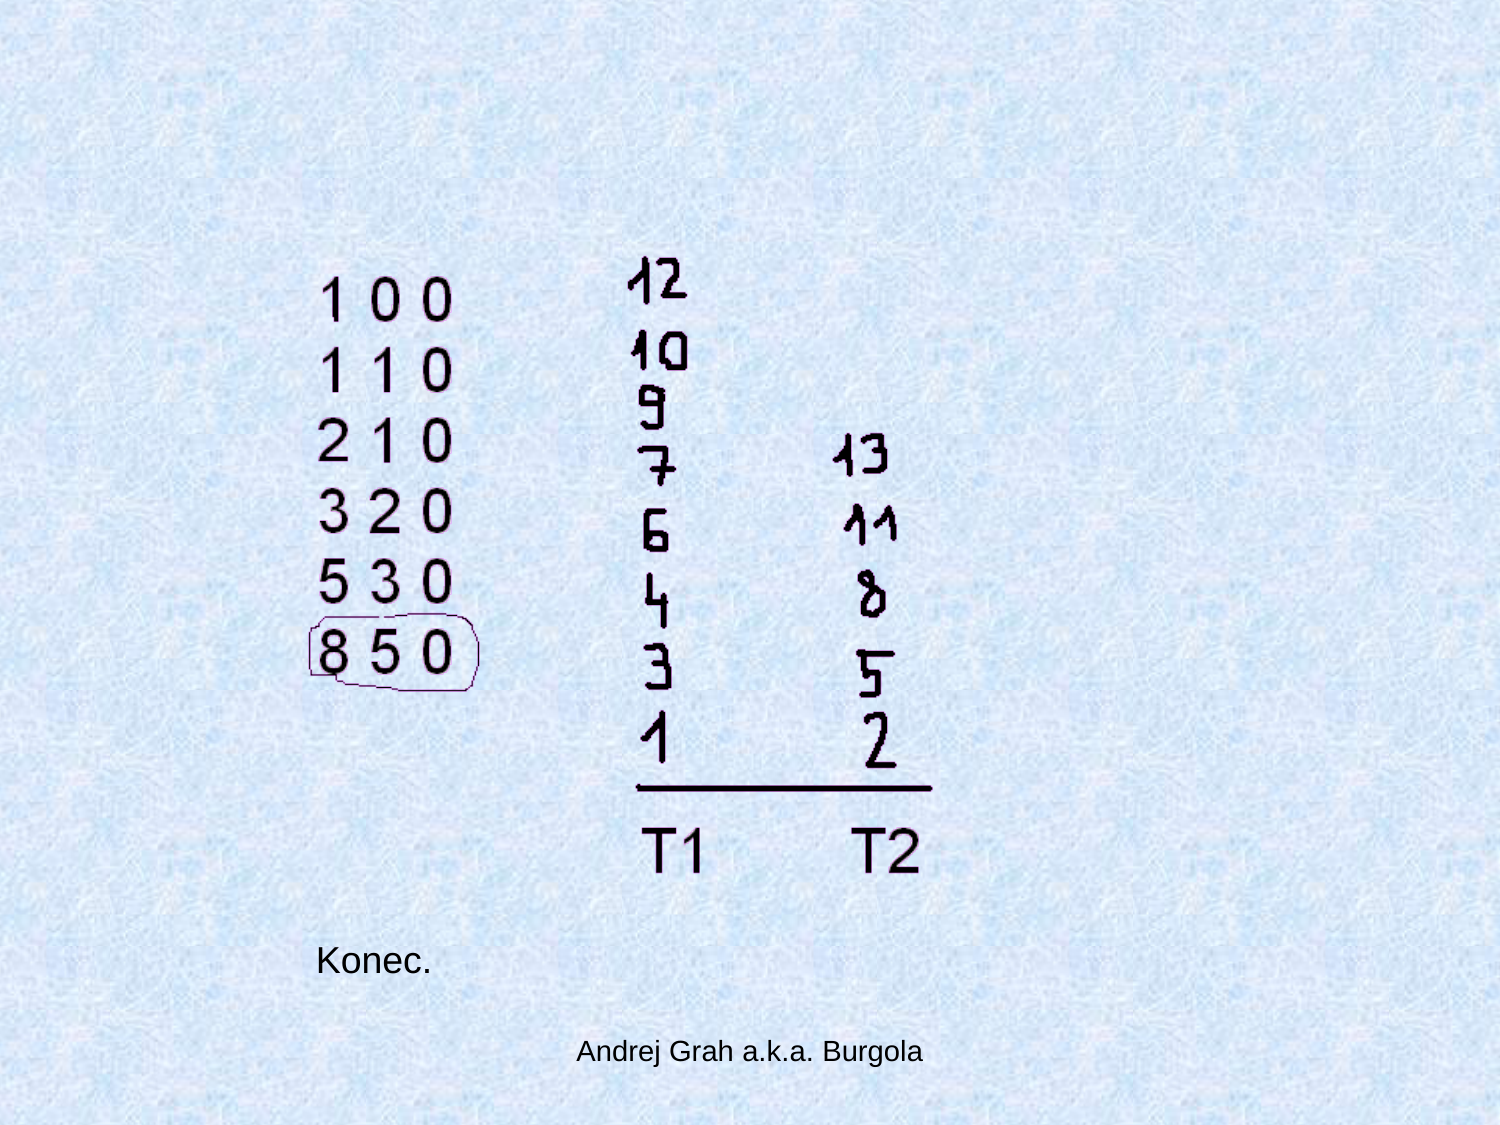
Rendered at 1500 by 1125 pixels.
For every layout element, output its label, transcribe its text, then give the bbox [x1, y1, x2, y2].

picture [0, 0, 1500, 1125]
text_box Konec. [301, 928, 1164, 990]
text_box Andrej Grah a.k.a. Burgola [512, 1024, 988, 1103]
